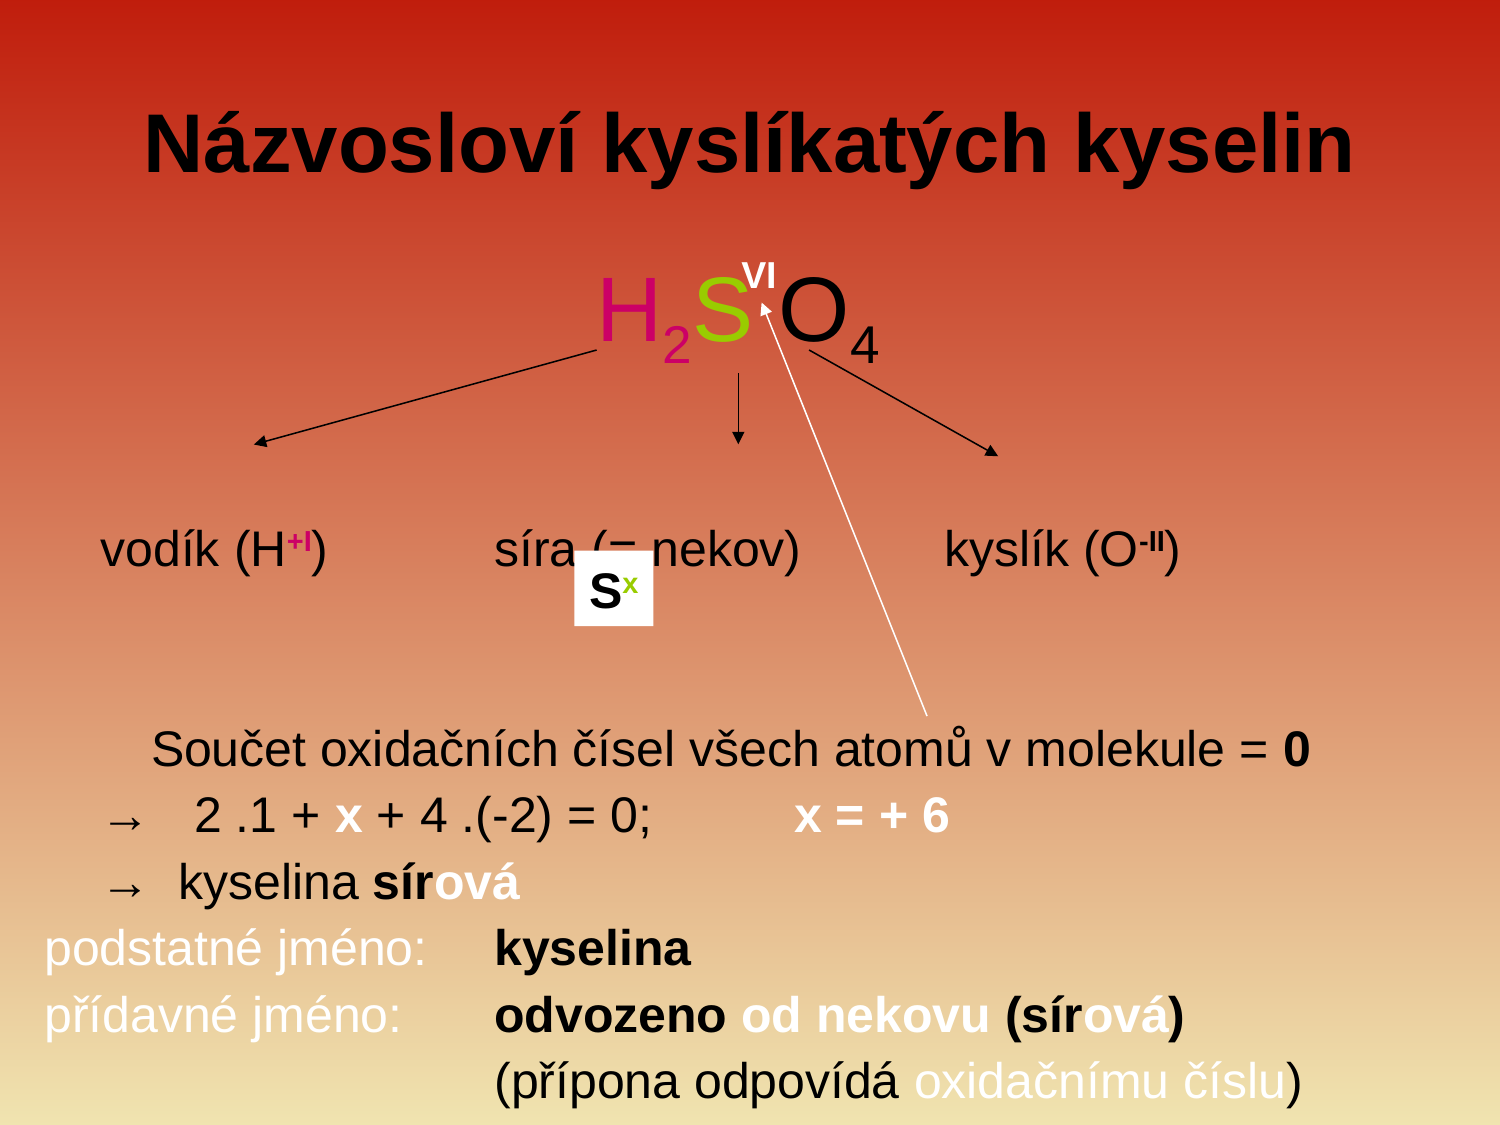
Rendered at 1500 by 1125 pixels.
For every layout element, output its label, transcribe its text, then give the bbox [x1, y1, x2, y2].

list H2S O4 vodík (H+I) síra (= nekov) kyslík (O-II) Součet oxidačních čísel všech atomů v molekule = 0 → 2 .1 + x + 4 .(-2) = 0; x = + 6 → kyselina sírová podstatné jméno: kyselina přídavné jméno: odvozeno od nekovu (sírová) (přípona odpovídá oxidačnímu číslu) [29, 243, 1447, 1117]
text_box Sx [574, 550, 654, 627]
title Názvosloví kyslíkatých kyselin [75, 45, 1426, 233]
text_box VI [726, 243, 792, 304]
